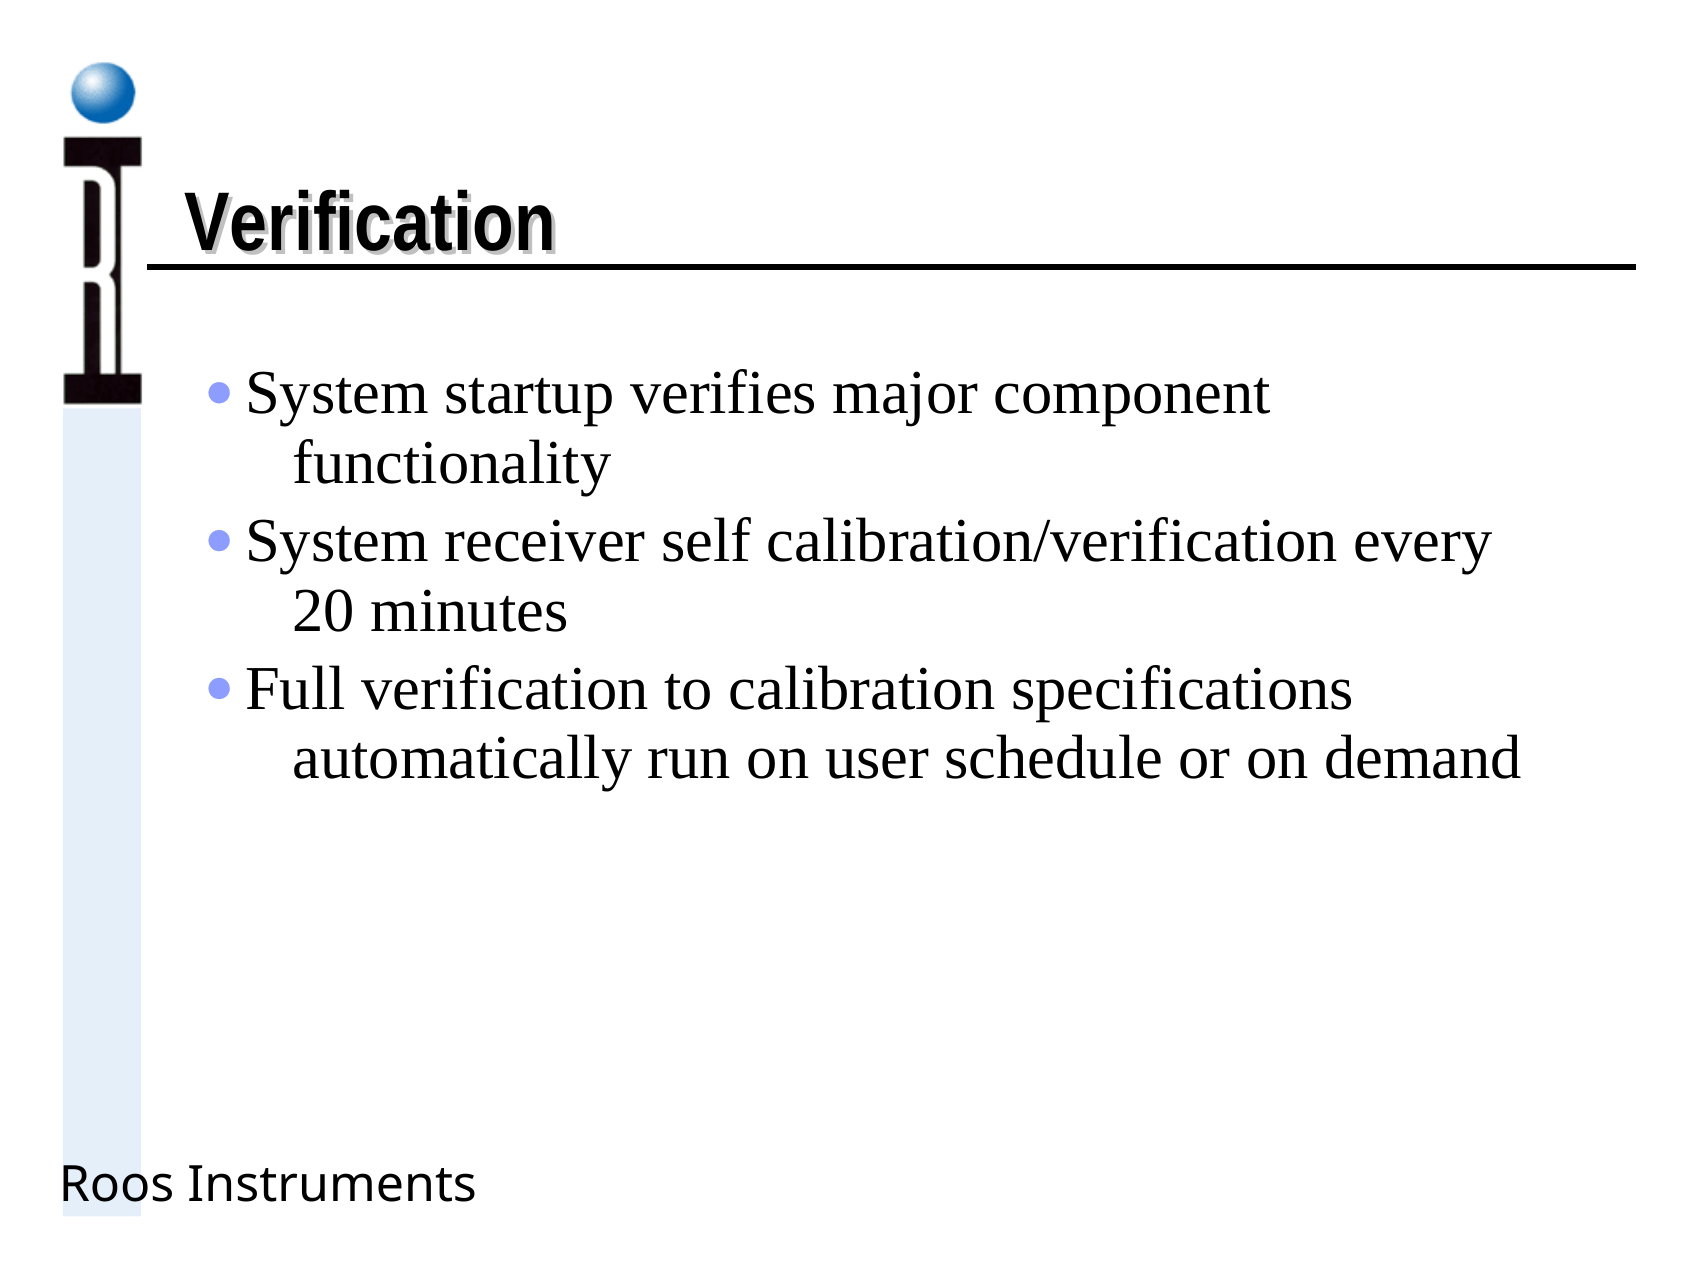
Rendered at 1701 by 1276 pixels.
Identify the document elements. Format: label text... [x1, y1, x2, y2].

text_box Verification [184, 92, 1539, 268]
text_box System startup verifies major component functionality System receiver self calibration/verification every 20 minutes Full verification to calibration specifications automatically run on user schedule or on demand [192, 358, 1550, 798]
picture [59, 58, 147, 411]
